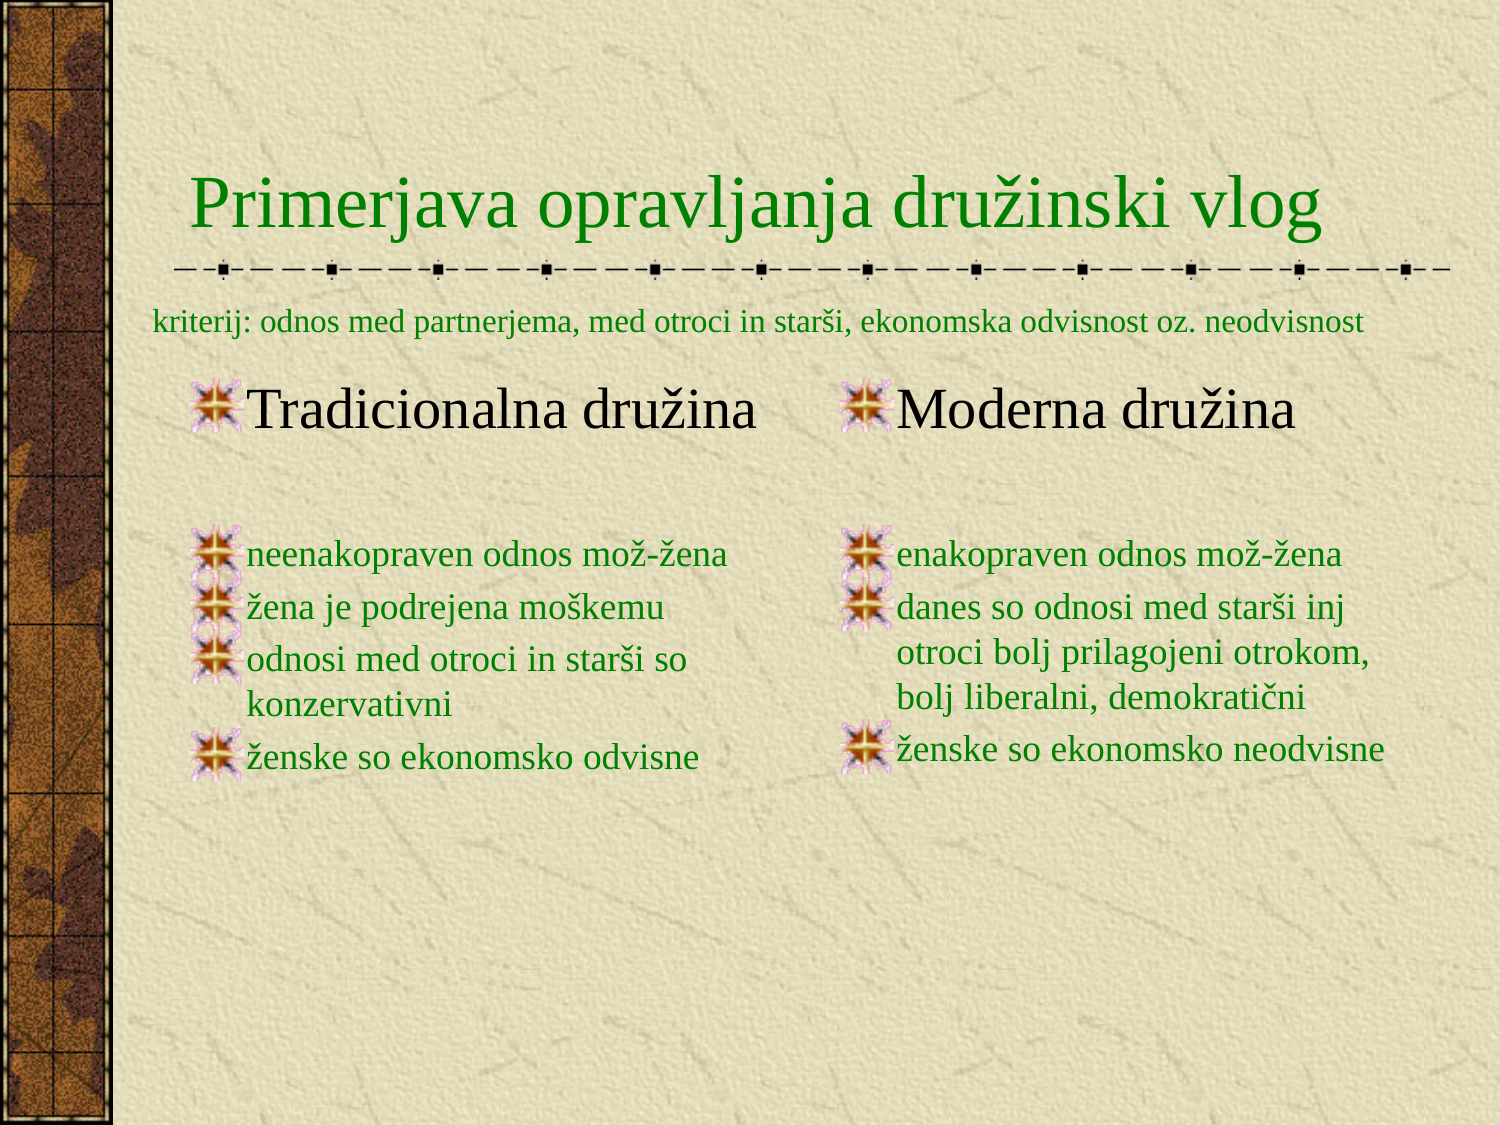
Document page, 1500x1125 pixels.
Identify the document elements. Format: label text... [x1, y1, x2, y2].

list Tradicionalna družina neenakopraven odnos mož-žena žena je podrejena moškemu odnosi med otroci in starši so konzervativni ženske so ekonomsko odvisne [174, 362, 800, 1038]
picture [0, 0, 1500, 1125]
text_box kriterij: odnos med partnerjema, med otroci in starši, ekonomska odvisnost oz. neodvisnost [137, 274, 1388, 350]
list Moderna družina enakopraven odnos mož-žena danes so odnosi med starši inj otroci bolj prilagojeni otrokom, bolj liberalni, demokratični ženske so ekonomsko neodvisne [825, 362, 1450, 1038]
title Primerjava opravljanja družinski vlog [174, 62, 1450, 250]
